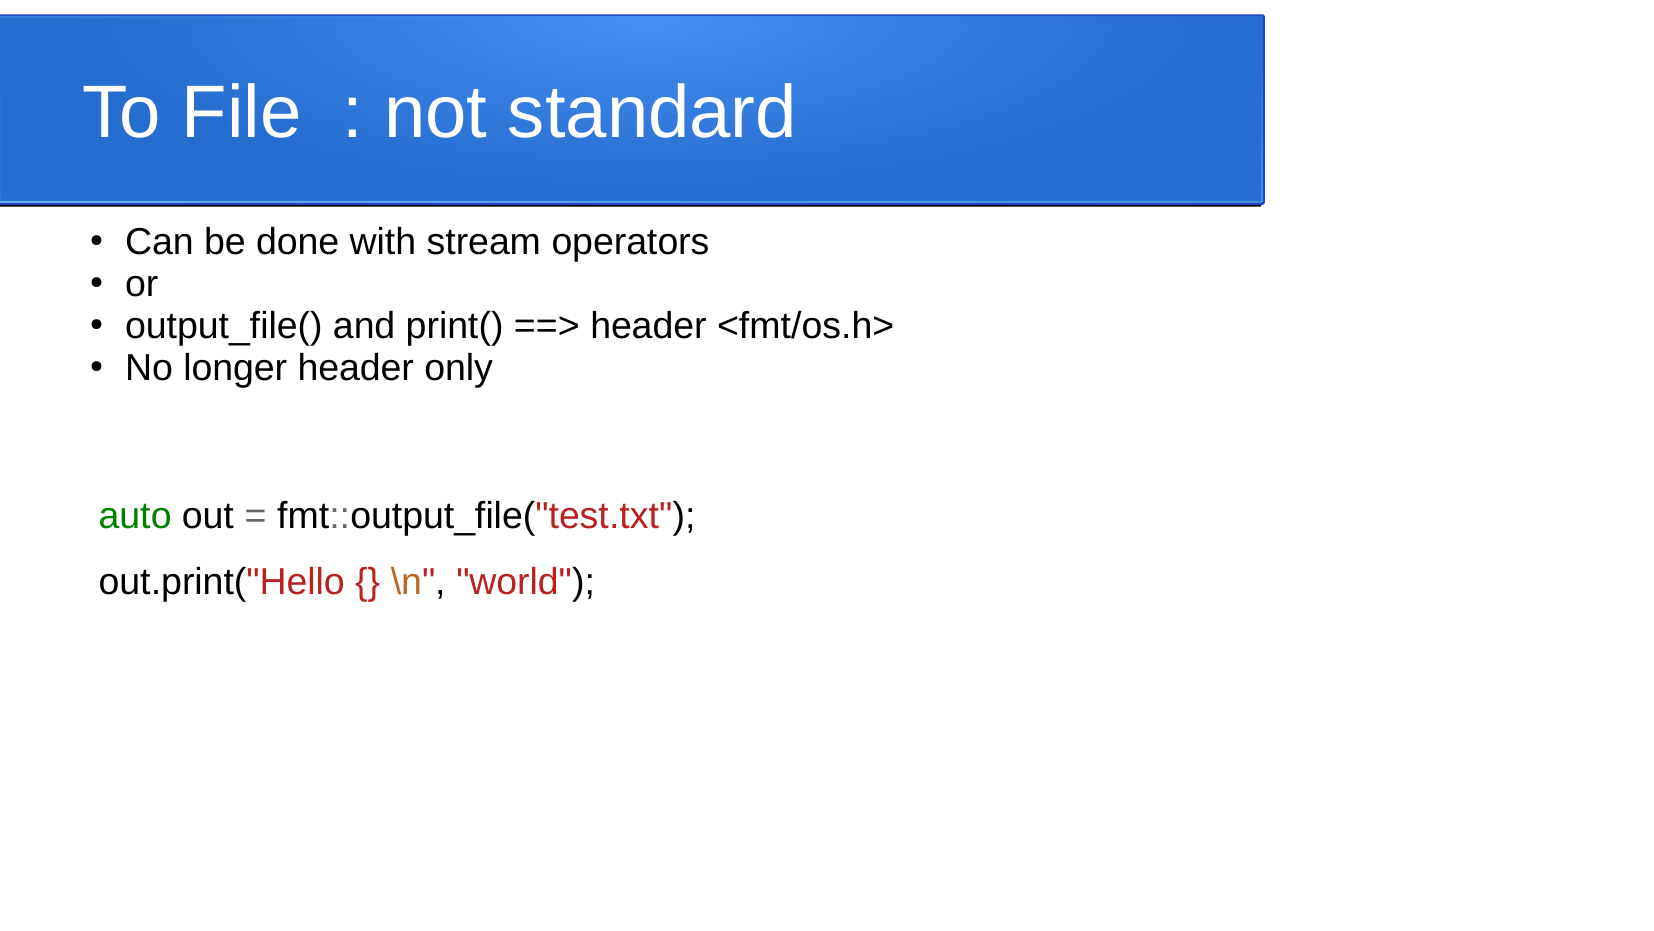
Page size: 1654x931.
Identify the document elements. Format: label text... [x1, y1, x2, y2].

title To File : not standard [82, 29, 1235, 196]
list auto out = fmt::output_file("test.txt"); out.print("Hello {} \n", "world"); [56, 495, 1636, 901]
text_box Can be done with stream operators or output_file() and print() ==> header <fmt/os.h> No longer header only [75, 213, 1546, 406]
